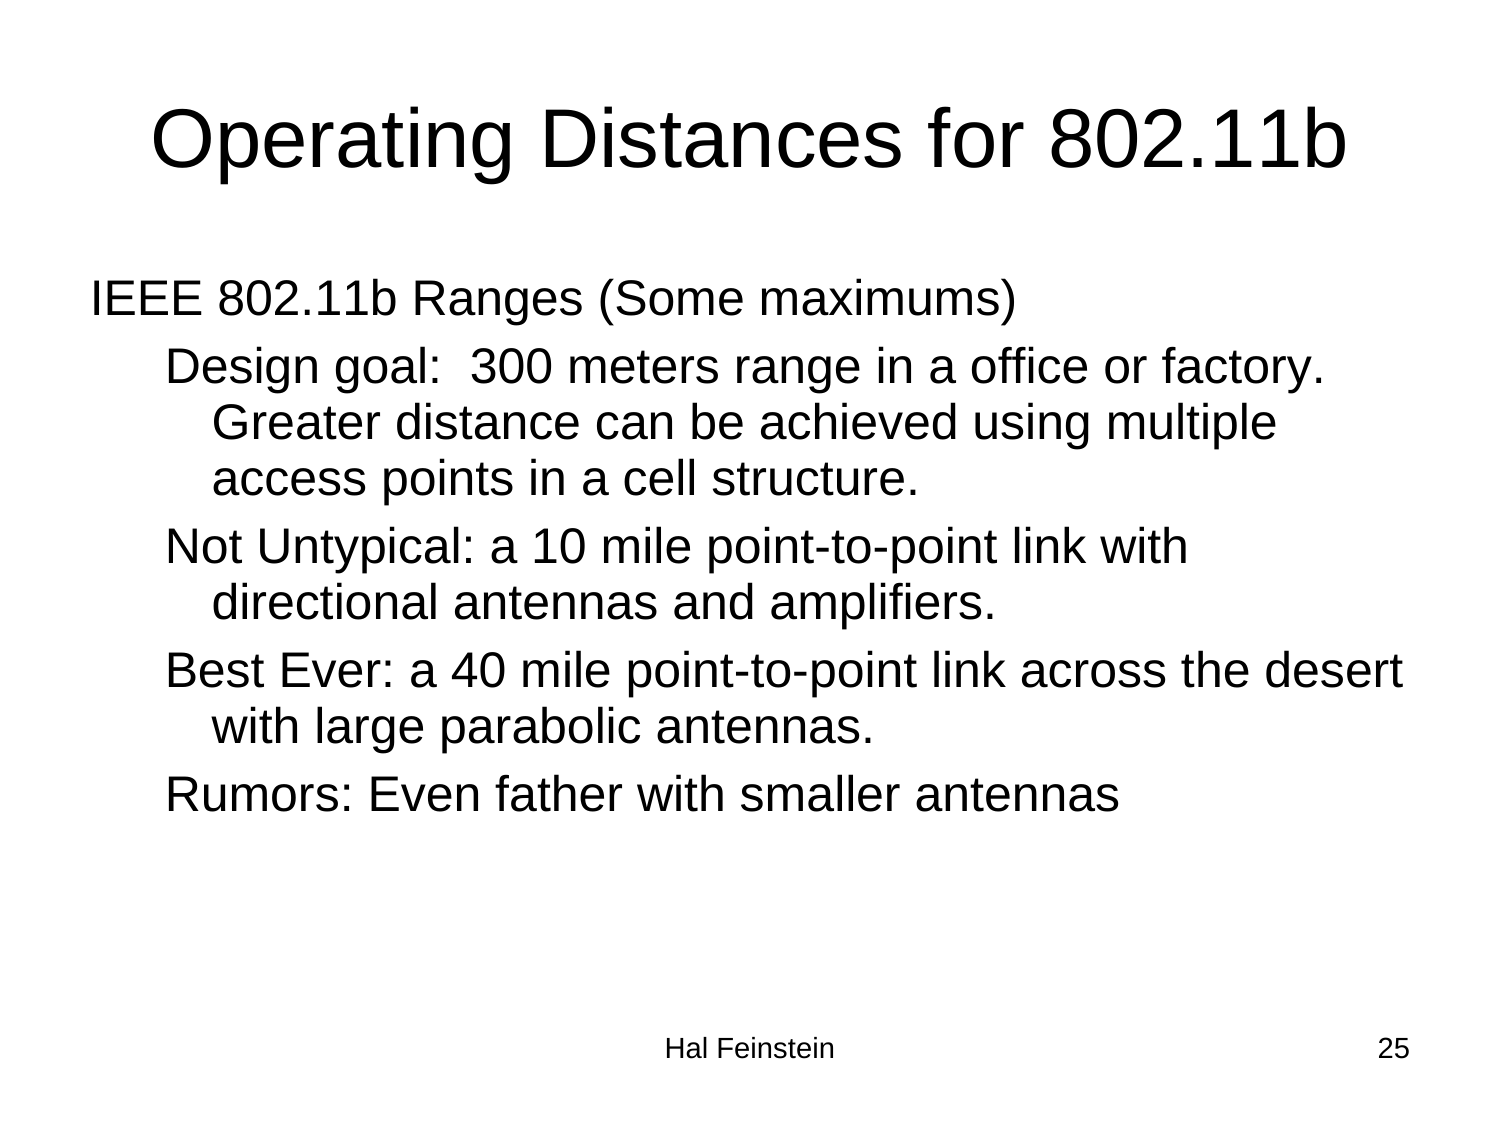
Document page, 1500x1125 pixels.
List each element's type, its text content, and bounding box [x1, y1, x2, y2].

list IEEE 802.11b Ranges (Some maximums) Design goal: 300 meters range in a office or factory. Greater distance can be achieved using multiple access points in a cell structure. Not Untypical: a 10 mile point-to-point link with directional antennas and amplifiers. Best Ever: a 40 mile point-to-point link across the desert with large parabolic antennas. Rumors: Even father with smaller antennas [75, 262, 1426, 1006]
title Operating Distances for 802.11b [75, 45, 1426, 233]
